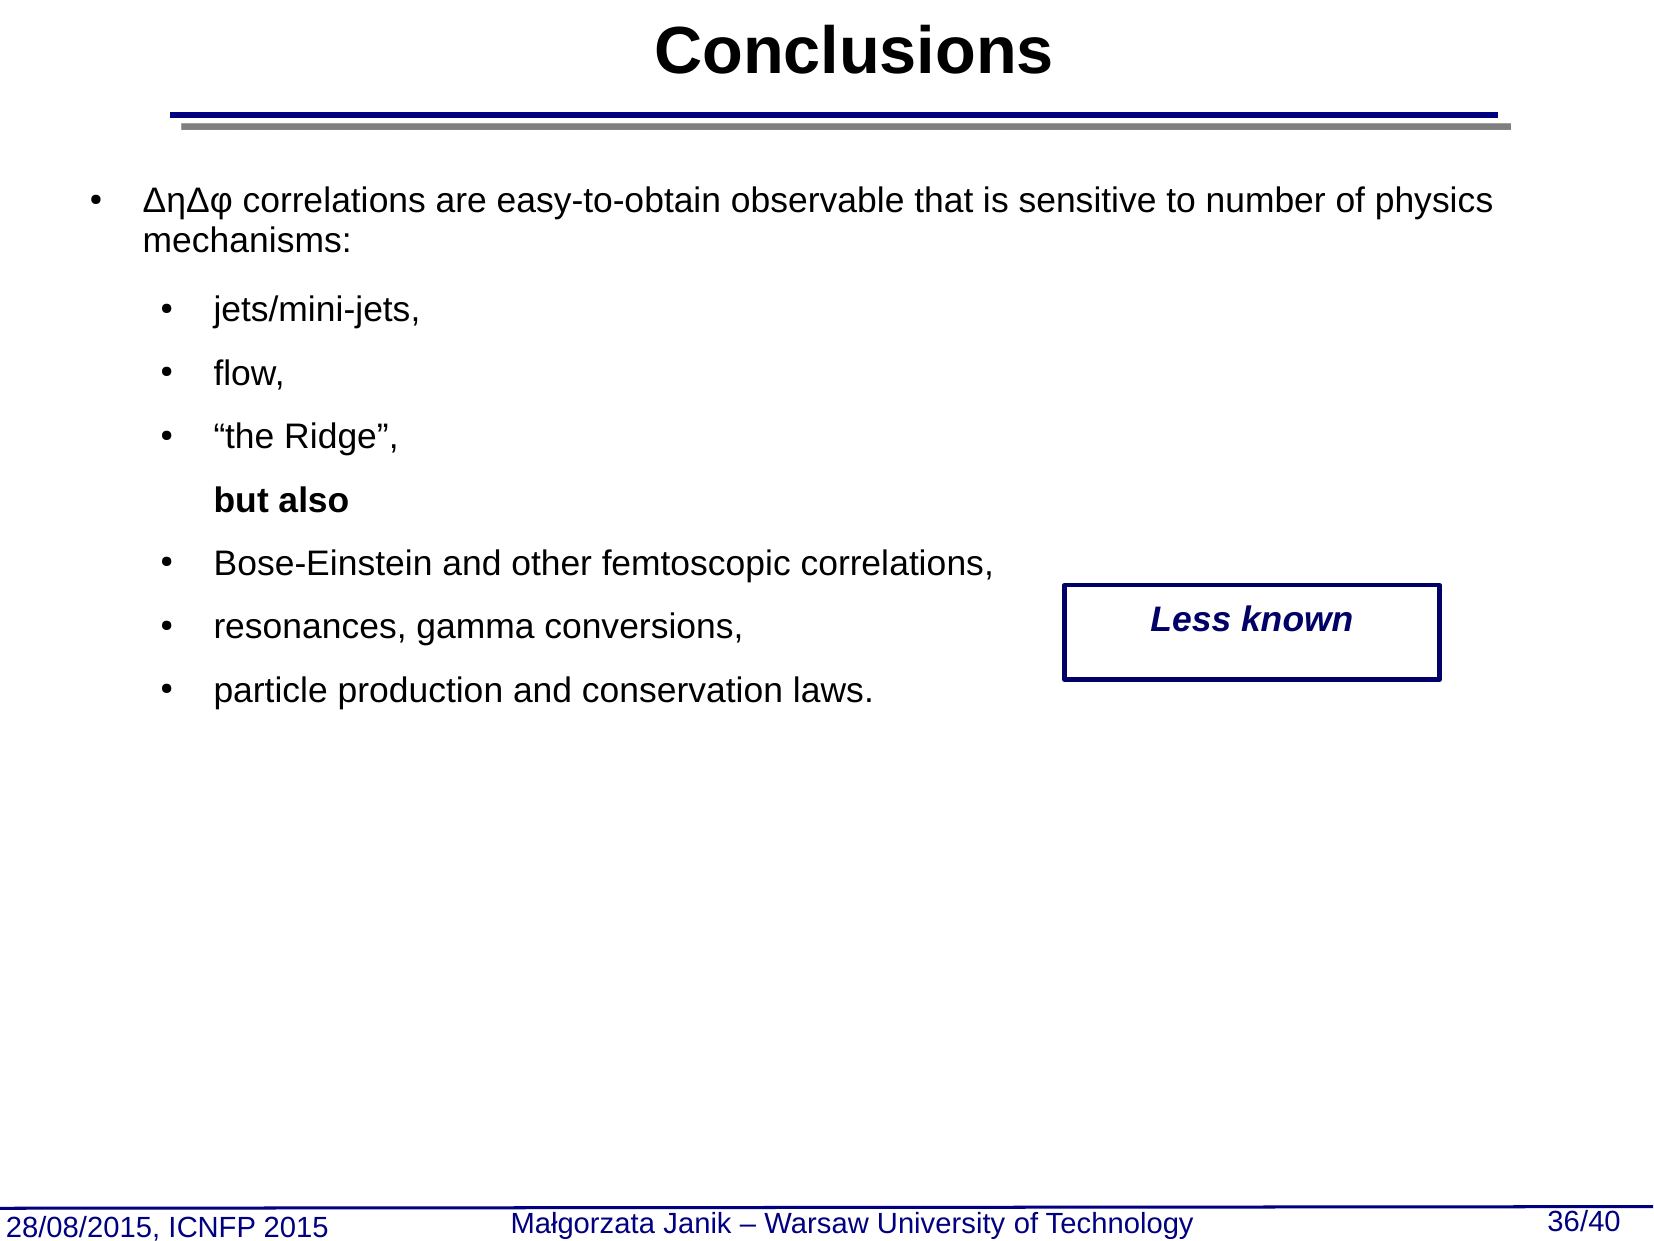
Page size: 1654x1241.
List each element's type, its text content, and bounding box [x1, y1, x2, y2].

list ΔηΔφ correlations are easy-to-obtain observable that is sensitive to number of physics mechanisms: jets/mini-jets, flow, “the Ridge”, but also Bose-Einstein and other femtoscopic correlations, resonances, gamma conversions, particle production and conservation laws. [71, 180, 1560, 901]
text_box Less known [1064, 585, 1440, 680]
title Conclusions [74, 0, 1563, 154]
